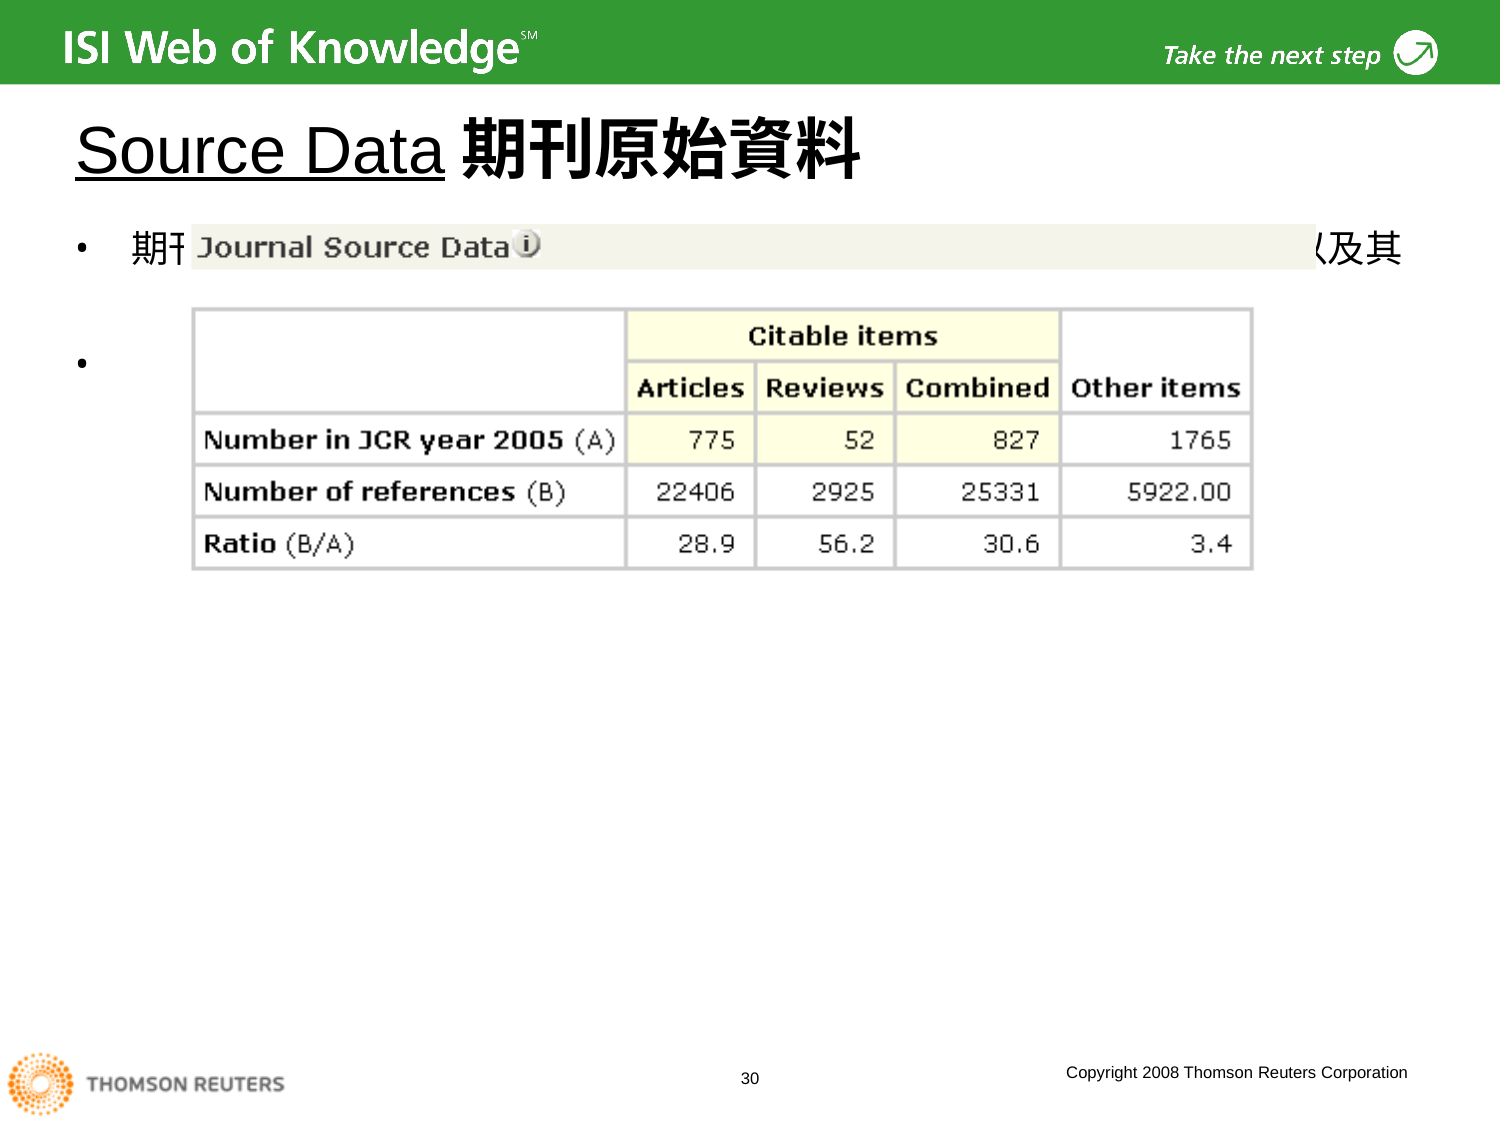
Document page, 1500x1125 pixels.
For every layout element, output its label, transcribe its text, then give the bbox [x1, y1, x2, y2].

picture [147, 515, 1306, 887]
list 期刊原始資料是計算一期刊當年的文章篇數(僅原始研究和評論文章) 以及其參考書目數量，並提供每篇文章的平均參考書目數量 [1316, 224, 1426, 587]
title Source Data期刊原始資料 [75, 111, 1426, 187]
list 期刊原始資料是計算一期刊當年的文章篇數(僅原始研究和評論文章) 以及其參考書目數量，並提供每篇文章的平均參考書目數量 [75, 224, 184, 587]
